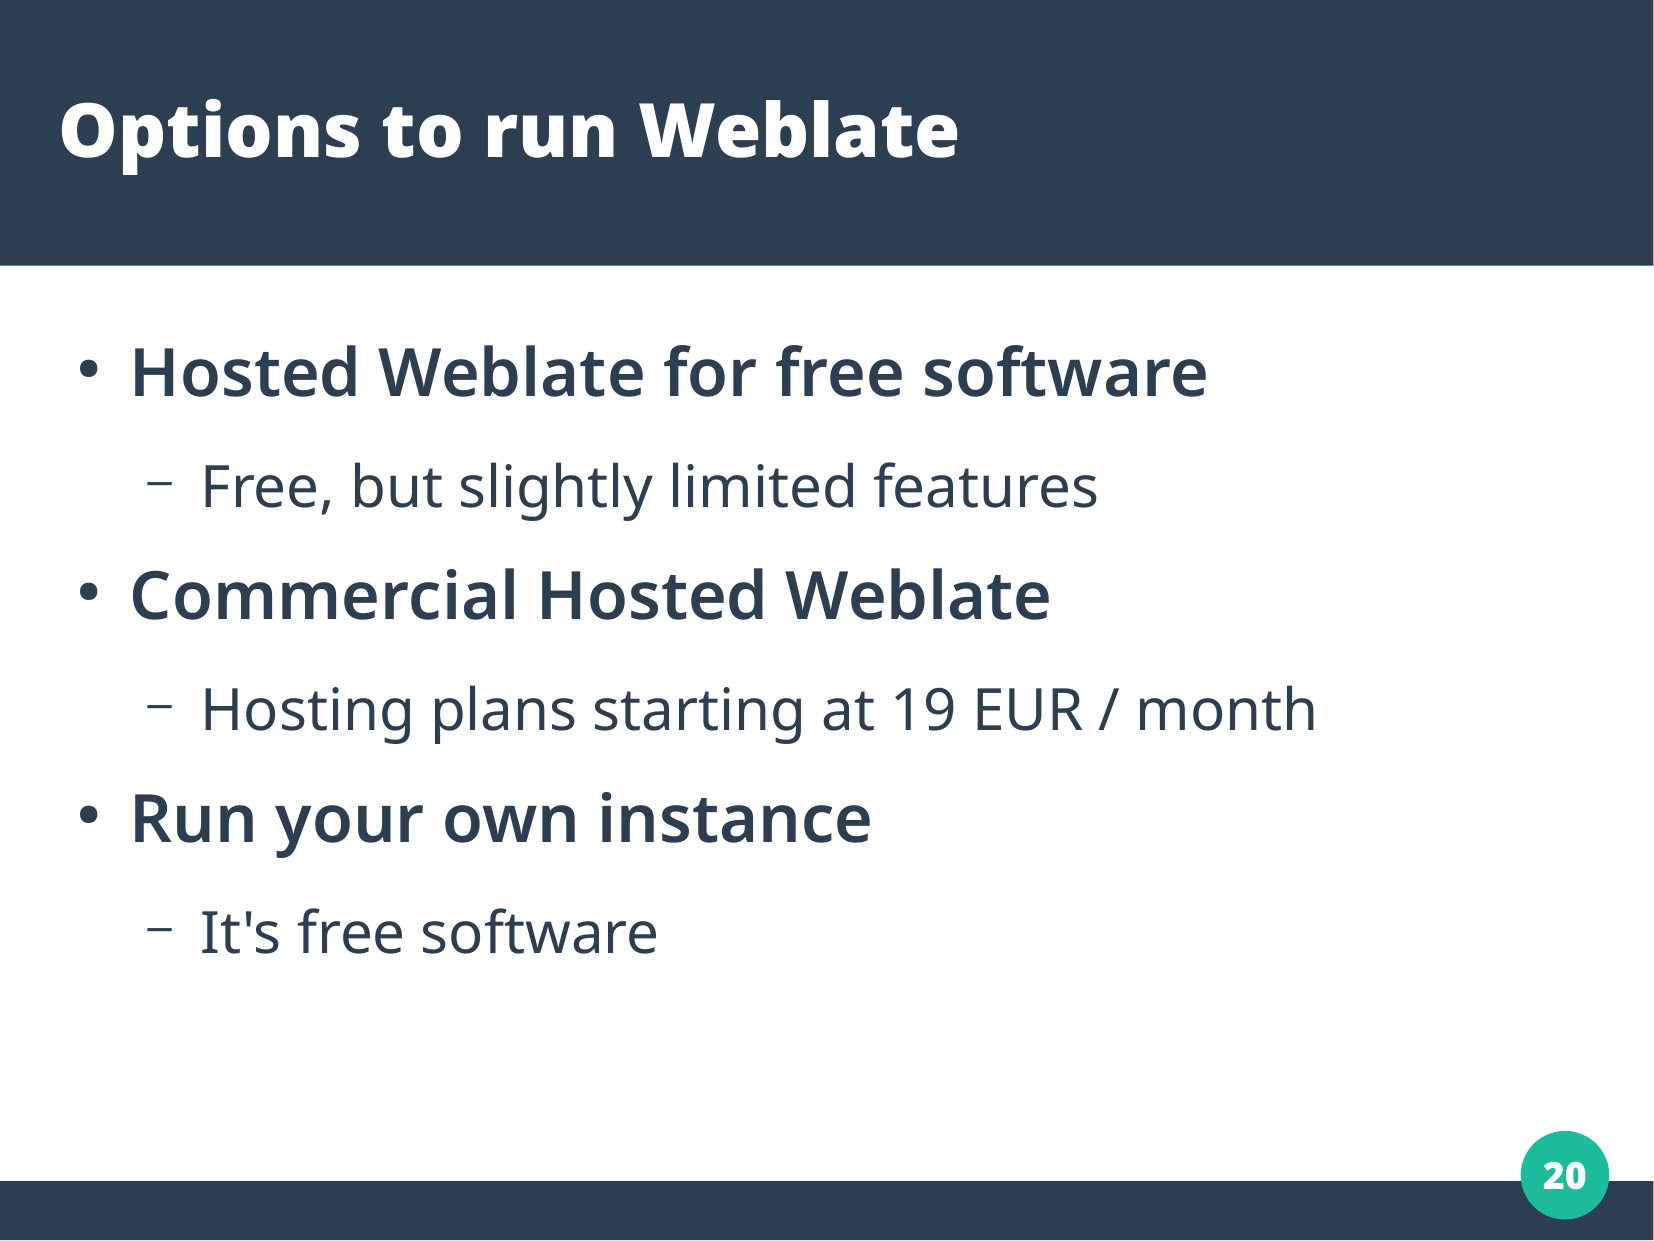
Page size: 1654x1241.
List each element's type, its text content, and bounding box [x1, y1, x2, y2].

title Options to run Weblate [59, 49, 1595, 207]
list Hosted Weblate for free software Free, but slightly limited features Commercial Hosted Weblate Hosting plans starting at 19 EUR / month Run your own instance It's free software [59, 324, 1595, 1152]
